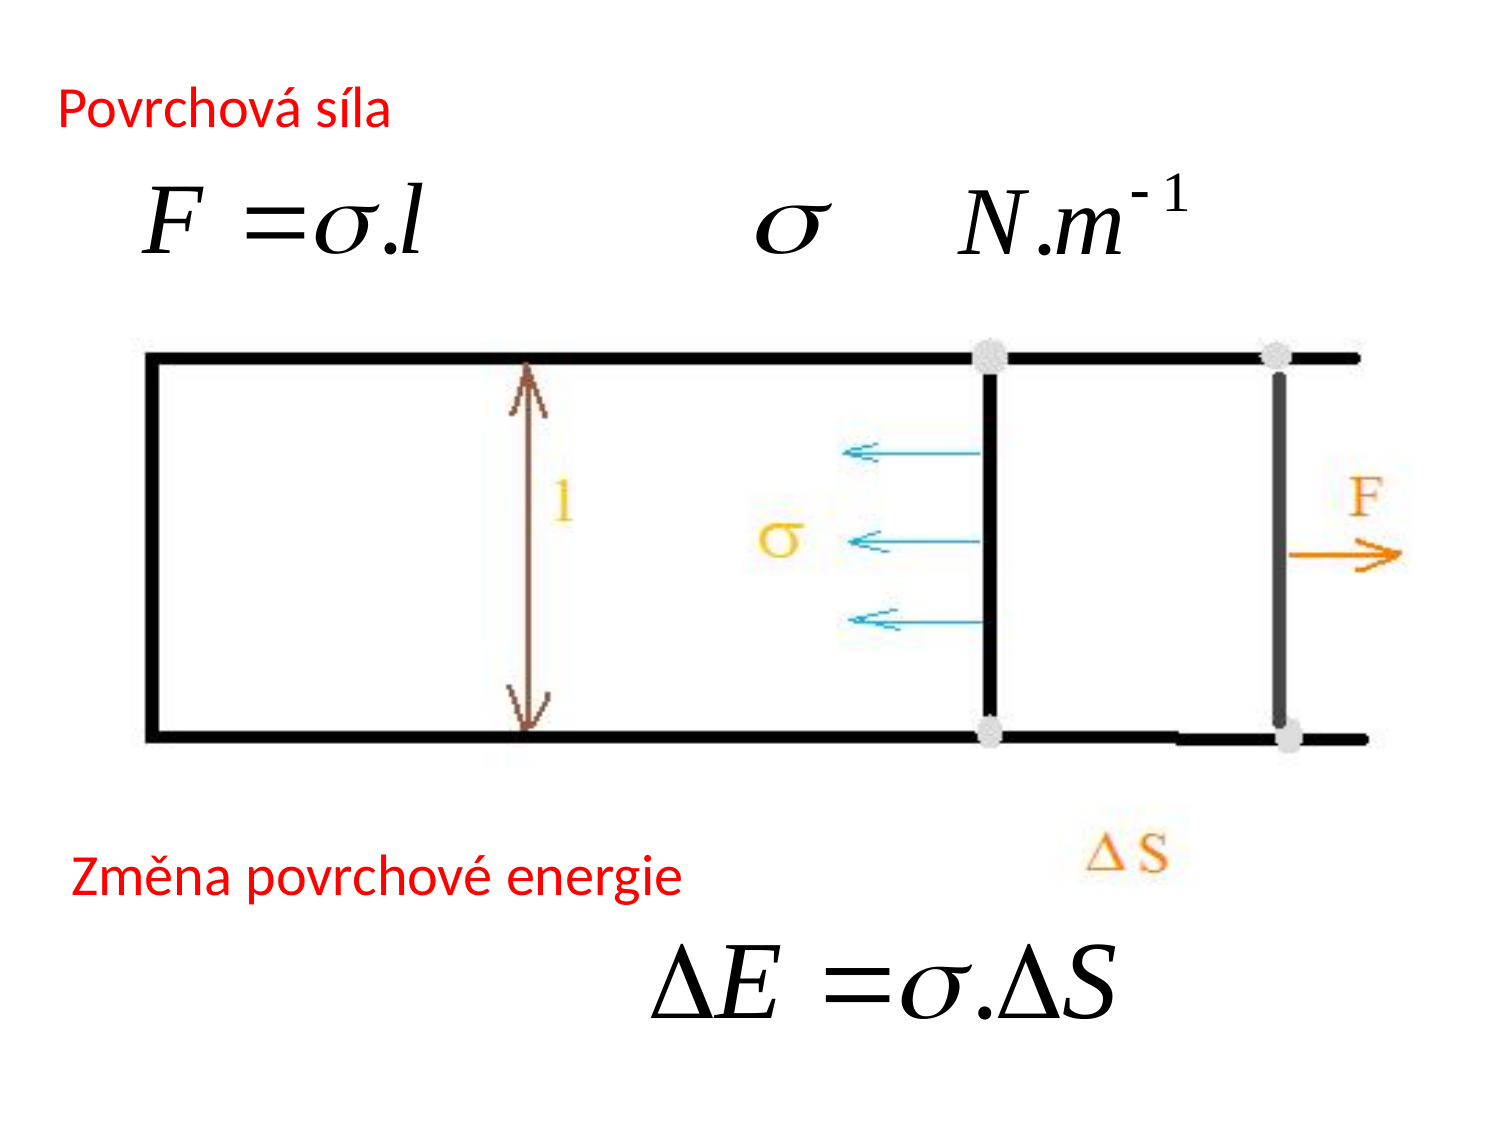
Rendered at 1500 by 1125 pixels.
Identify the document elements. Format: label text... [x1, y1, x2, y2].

chart [631, 916, 1145, 1047]
text_box Změna povrchové energie [56, 822, 700, 915]
chart [123, 160, 448, 279]
chart [938, 149, 1205, 279]
picture [0, 104, 1447, 1125]
chart [738, 184, 857, 279]
text_box Povrchová síla [42, 54, 409, 148]
